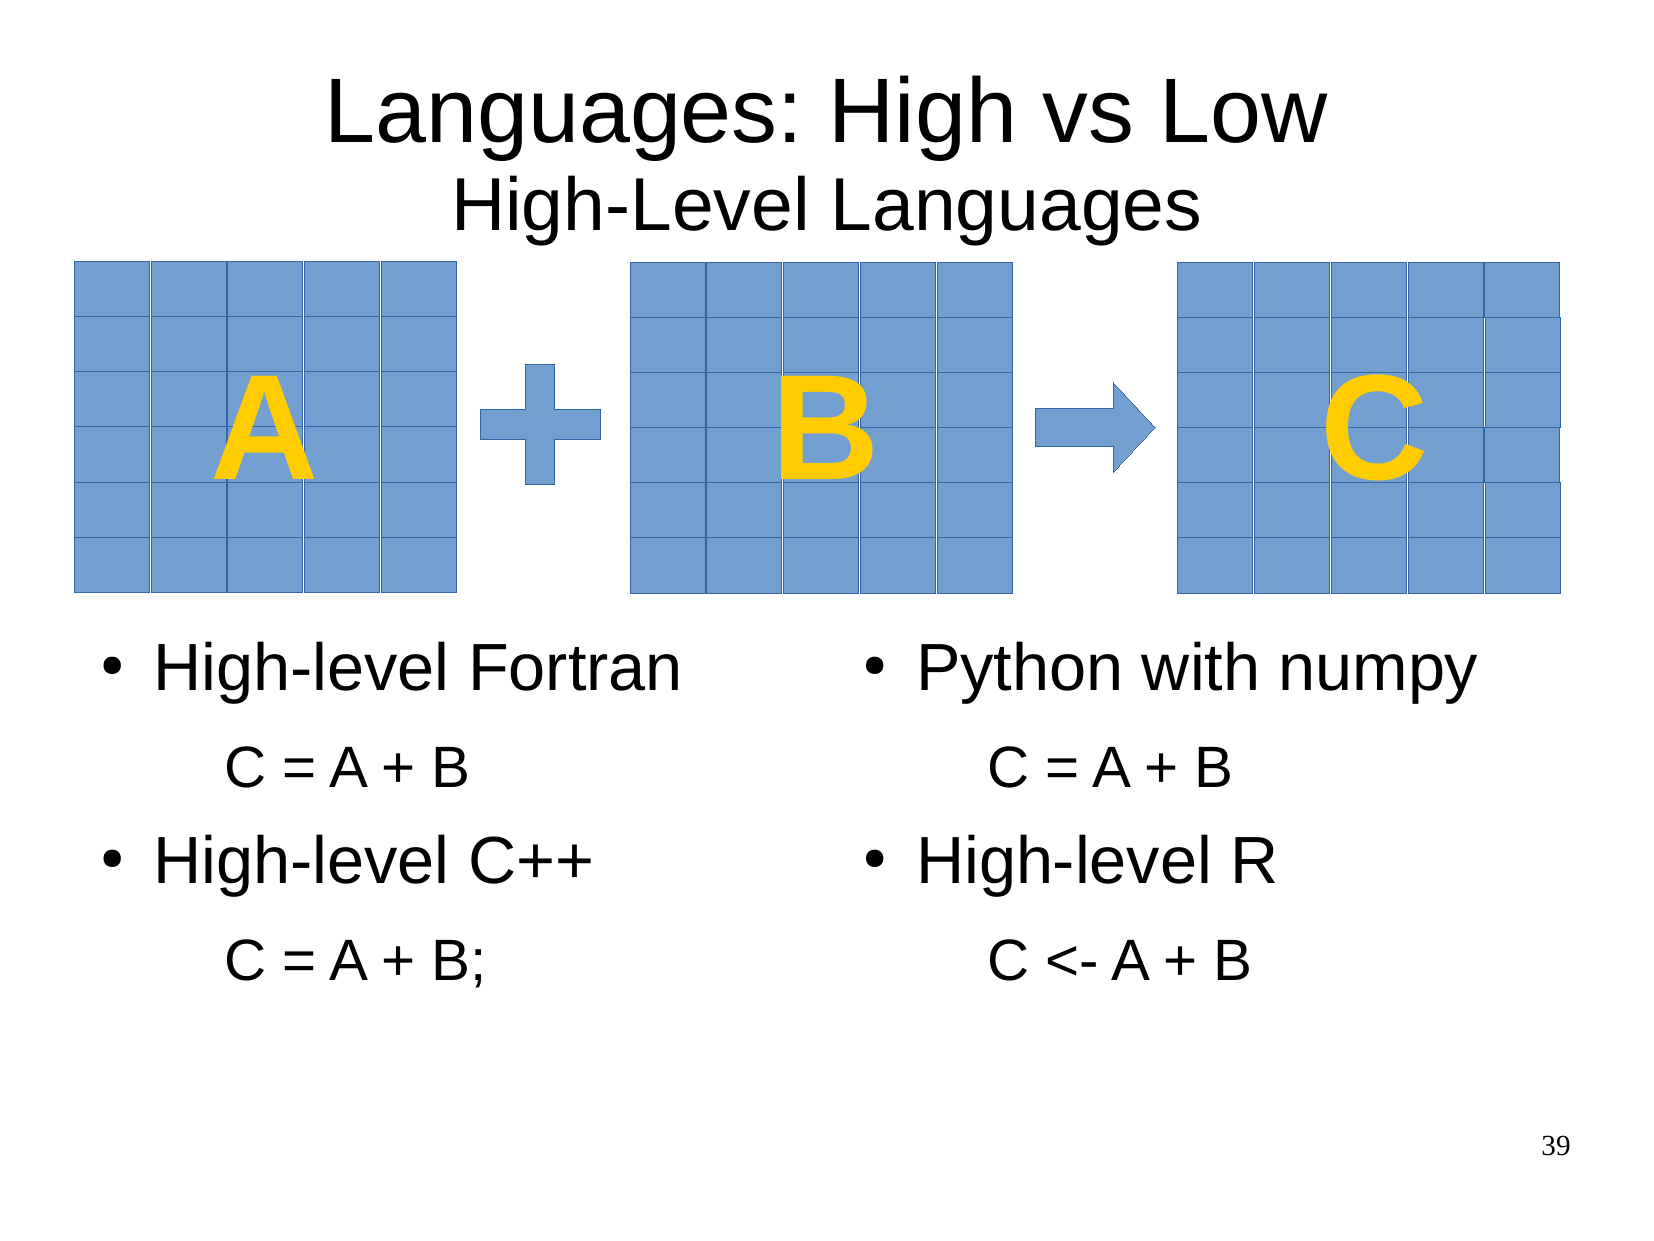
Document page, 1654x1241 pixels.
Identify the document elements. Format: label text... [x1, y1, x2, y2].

text_box [783, 580, 859, 594]
text_box [151, 261, 303, 322]
text_box [1254, 524, 1330, 594]
text_box [304, 529, 380, 593]
text_box [1331, 262, 1407, 276]
text_box [860, 535, 936, 594]
text_box A [114, 270, 415, 586]
text_box [1408, 537, 1484, 594]
title Languages: High vs Low High-Level Languages [82, 49, 1571, 257]
text_box [1254, 262, 1330, 332]
text_box [1331, 579, 1407, 594]
text_box [74, 261, 150, 593]
text_box C [1224, 270, 1525, 586]
text_box [1408, 262, 1561, 594]
text_box [151, 533, 303, 593]
list Python with numpy C = A + B High-level R C <- A + B [845, 630, 1572, 1217]
text_box [860, 262, 936, 320]
text_box [783, 262, 859, 276]
text_box [381, 261, 457, 593]
text_box [480, 364, 601, 485]
text_box [630, 262, 782, 594]
text_box [304, 261, 380, 326]
text_box B [675, 270, 976, 586]
text_box [937, 262, 1013, 594]
text_box [1035, 382, 1156, 473]
text_box [1177, 262, 1253, 594]
list High-level Fortran C = A + B High-level C++ C = A + B; [82, 630, 809, 1217]
